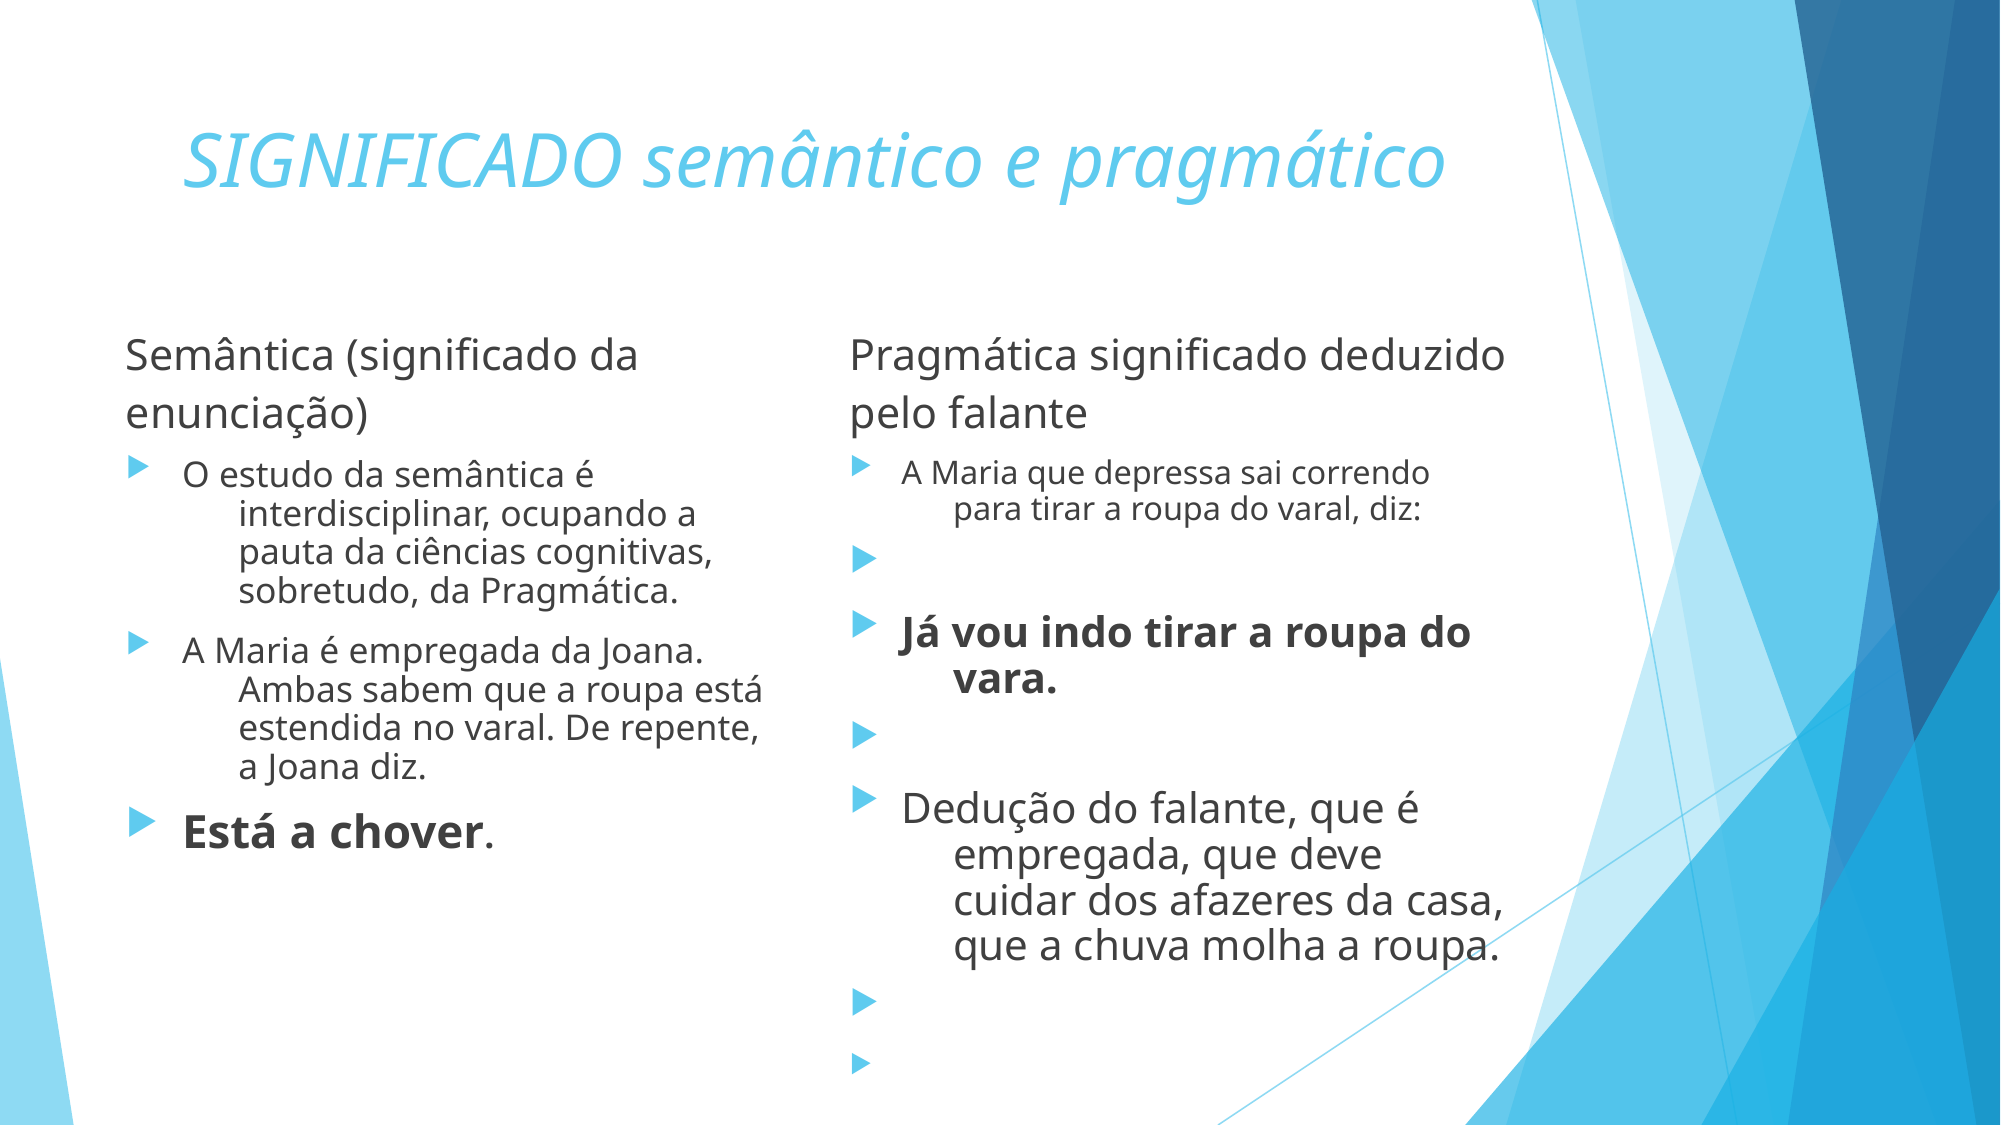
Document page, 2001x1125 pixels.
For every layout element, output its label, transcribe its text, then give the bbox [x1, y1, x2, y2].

list O estudo da semântica é interdisciplinar, ocupando a pauta da ciências cognitivas, sobretudo, da Pragmática. A Maria é empregada da Joana. Ambas sabem que a roupa está estendida no varal. De repente, a Joana diz. Está a chover. [110, 448, 798, 992]
list Semântica (significado da enunciação) [110, 316, 798, 448]
title SIGNIFICADO semântico e pragmático [111, 99, 1522, 317]
list A Maria que depressa sai correndo para tirar a roupa do varal, diz: Já vou indo tirar a roupa do vara. Dedução do falante, que é empregada, que deve cuidar dos afazeres da casa, que a chuva molha a roupa. [834, 448, 1522, 992]
list Pragmática significado deduzido pelo falante [834, 316, 1559, 449]
